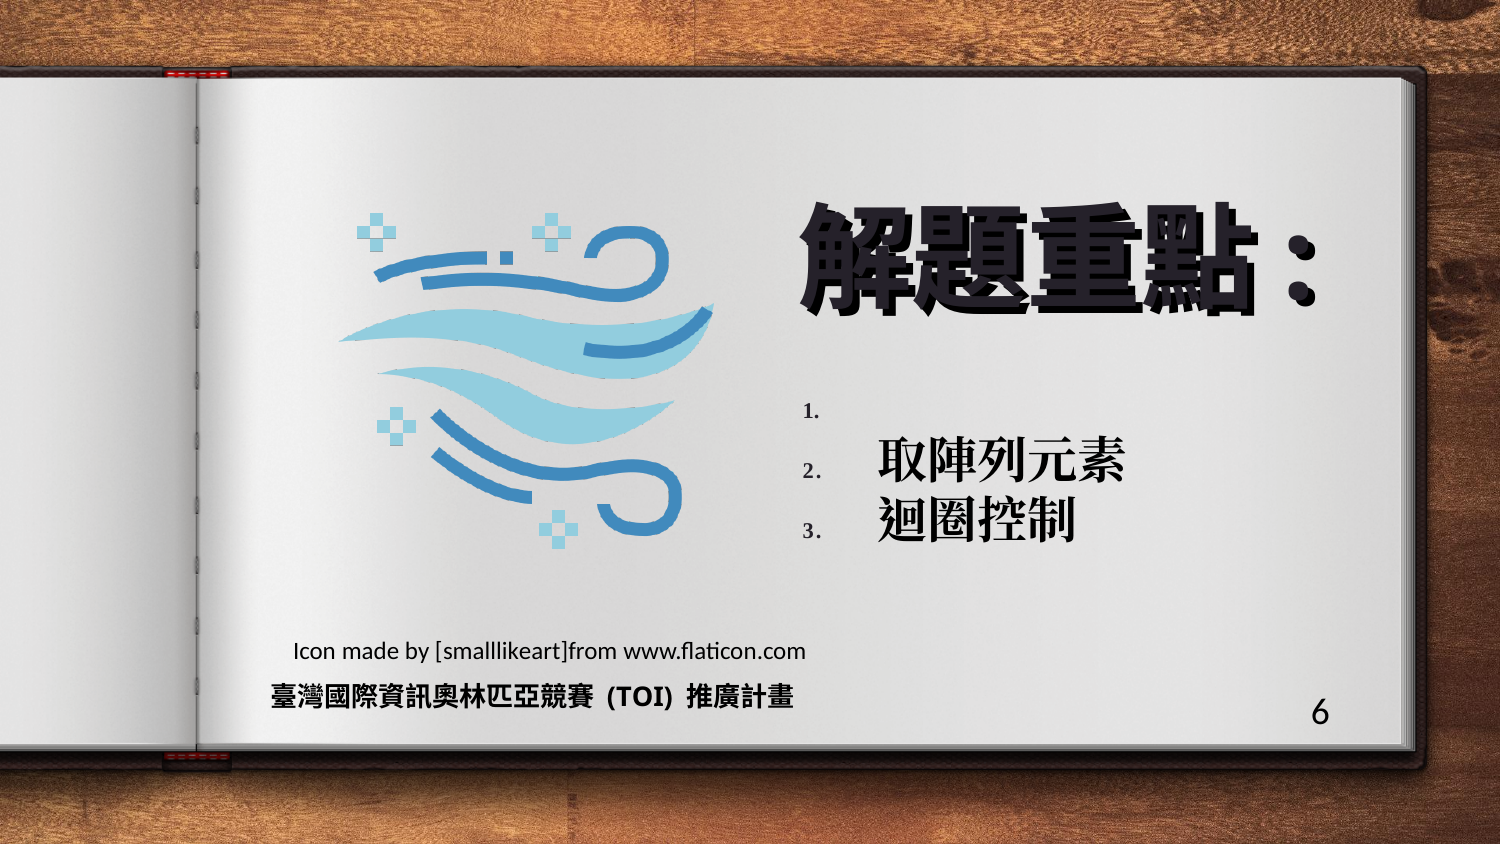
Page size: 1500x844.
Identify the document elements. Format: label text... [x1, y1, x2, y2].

picture [318, 167, 733, 582]
text_box Icon made by [smalllikeart]from www.flaticon.com [278, 627, 867, 672]
title 解題重點: [782, 146, 1313, 338]
text_box [1295, 672, 1386, 737]
subtitle 取陣列元素 迴圈控制 [787, 353, 1341, 582]
